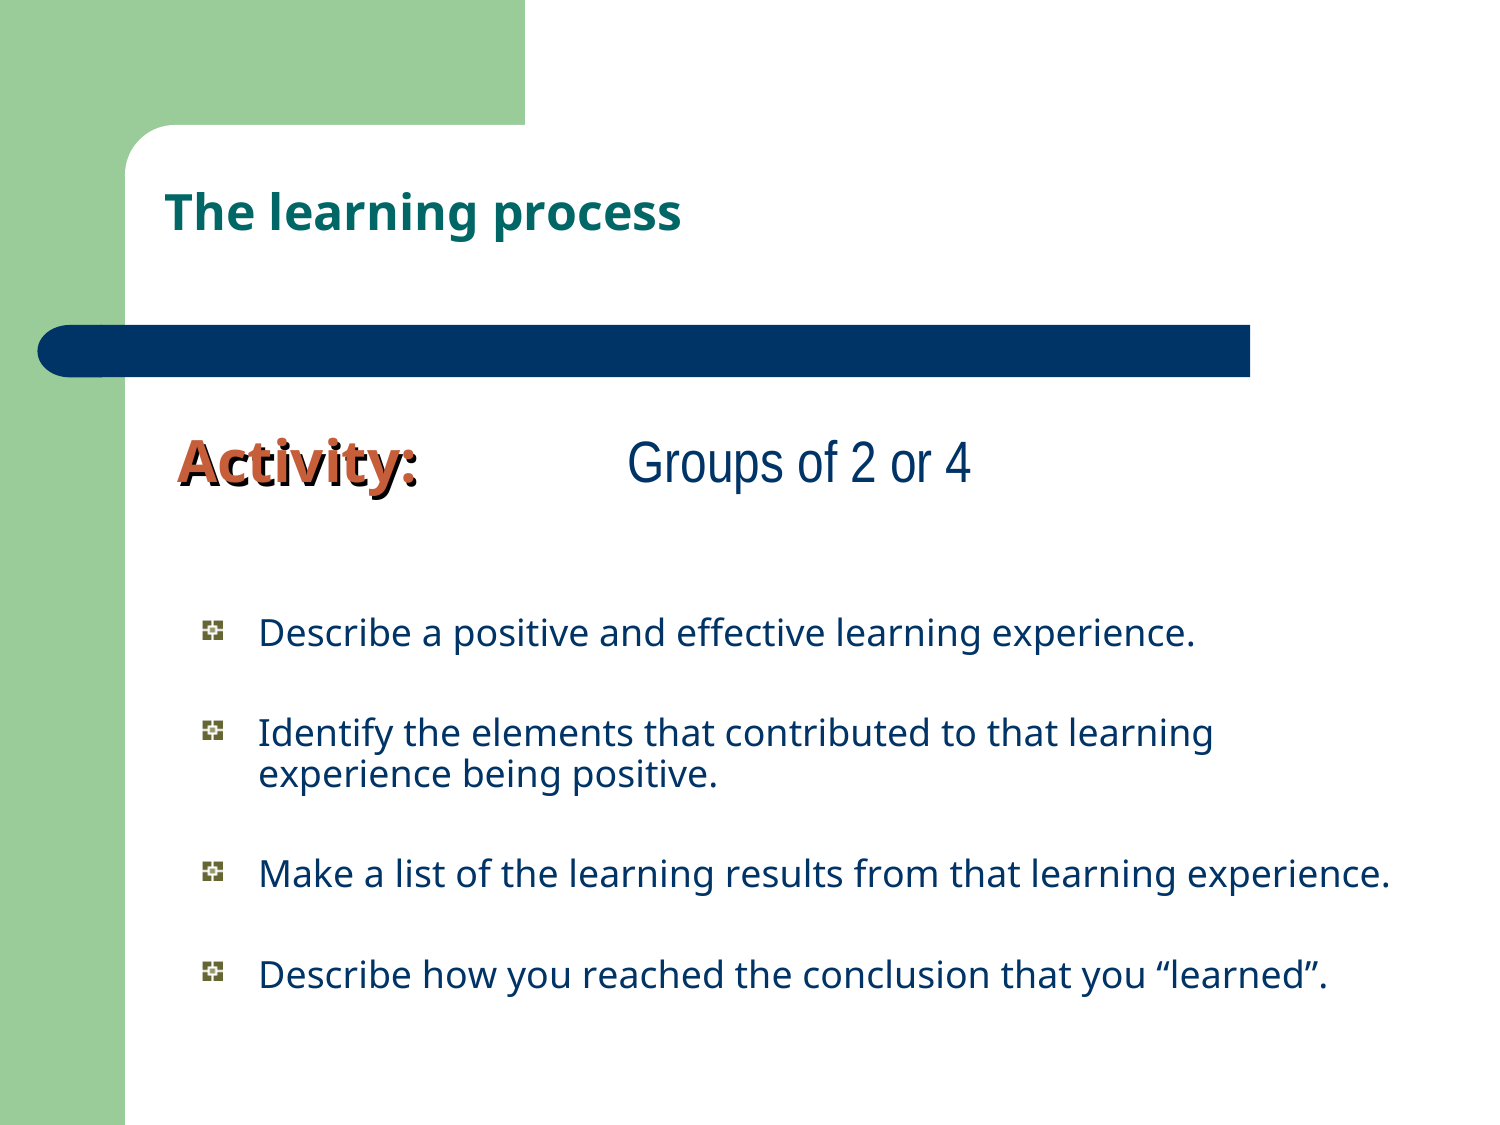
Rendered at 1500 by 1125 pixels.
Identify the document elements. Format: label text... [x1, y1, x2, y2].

title The learning process [149, 174, 1463, 250]
text_box Activity: Groups of 2 or 4 [162, 424, 988, 504]
list Describe a positive and effective learning experience. Identify the elements that contributed to that learning experience being positive. Make a list of the learning results from that learning experience. Describe how you reached the conclusion that you “learned”. [187, 554, 1423, 1005]
